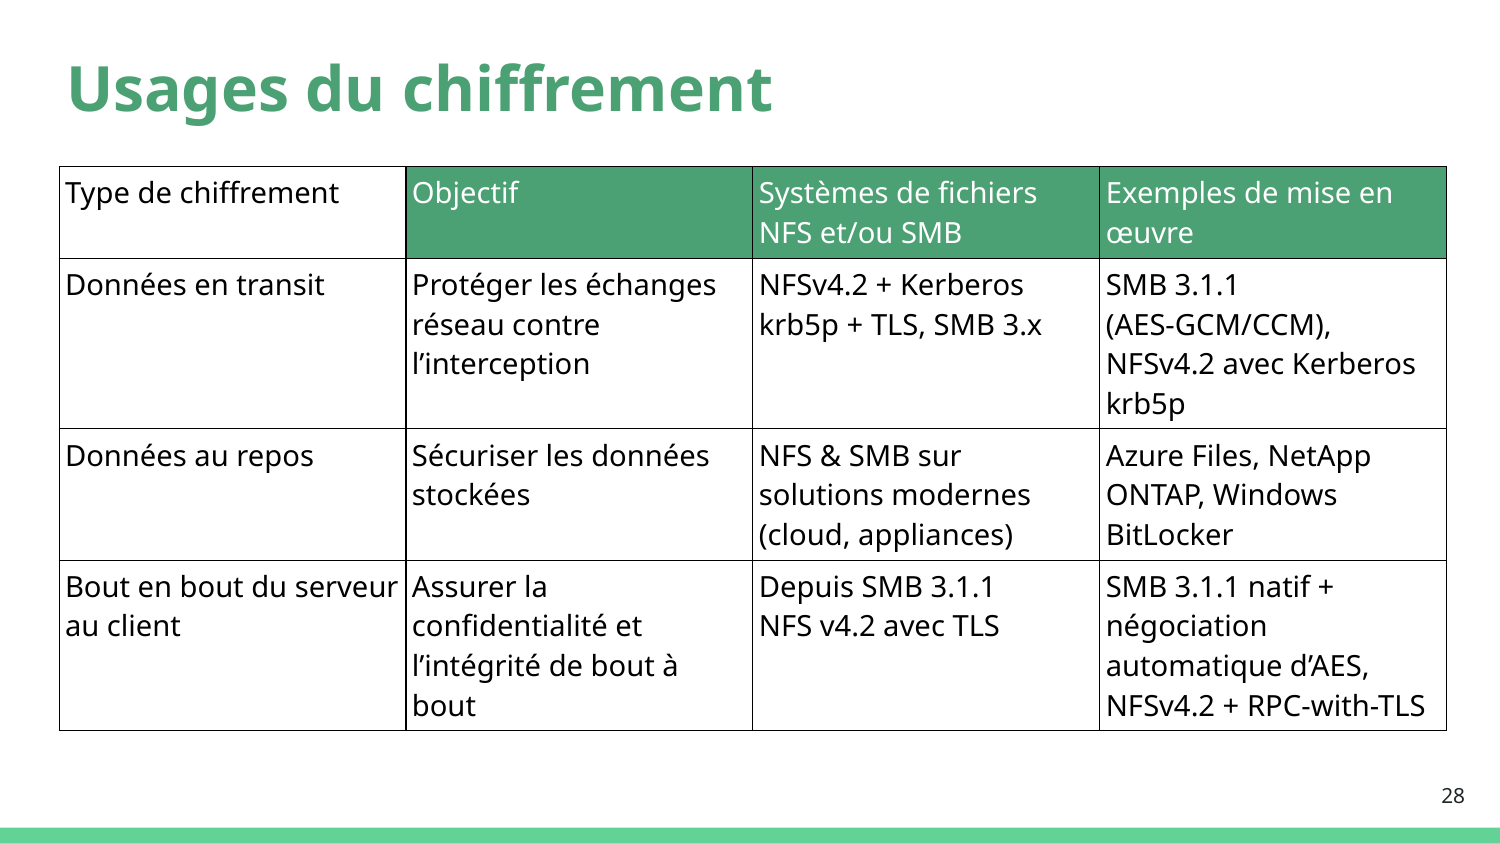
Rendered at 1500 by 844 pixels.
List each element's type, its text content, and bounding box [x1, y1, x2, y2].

table_header Type de chiffrement [60, 167, 405, 258]
table_cell Données au repos [60, 429, 405, 560]
table_header Systèmes de fichiers NFS et/ou SMB [753, 167, 1099, 258]
table_cell Données en transit [60, 259, 405, 428]
table_cell Bout en bout du serveur au client [60, 561, 405, 730]
table_cell Depuis SMB 3.1.1 NFS v4.2 avec TLS [753, 561, 1099, 730]
table_cell Protéger les échanges réseau contre l’interception [407, 259, 752, 428]
title Usages du chiffrement [51, 23, 1449, 117]
table_cell NFS & SMB sur solutions modernes (cloud, appliances) [753, 429, 1099, 560]
table_cell Azure Files, NetApp ONTAP, Windows BitLocker [1100, 429, 1446, 560]
table_cell NFSv4.2 + Kerberos krb5p + TLS, SMB 3.x [753, 259, 1099, 428]
table_cell SMB 3.1.1 natif + négociation automatique d’AES, NFSv4.2 + RPC-with-TLS [1100, 561, 1446, 730]
table_cell Assurer la confidentialité et l’intégrité de bout à bout [407, 561, 752, 730]
table_header Objectif [407, 167, 752, 258]
table_header Exemples de mise en œuvre [1100, 167, 1446, 258]
table_cell Sécuriser les données stockées [407, 429, 752, 560]
slide_number <numéro> [1389, 764, 1480, 830]
table_cell SMB 3.1.1 (AES-GCM/CCM), NFSv4.2 avec Kerberos krb5p [1100, 259, 1446, 428]
